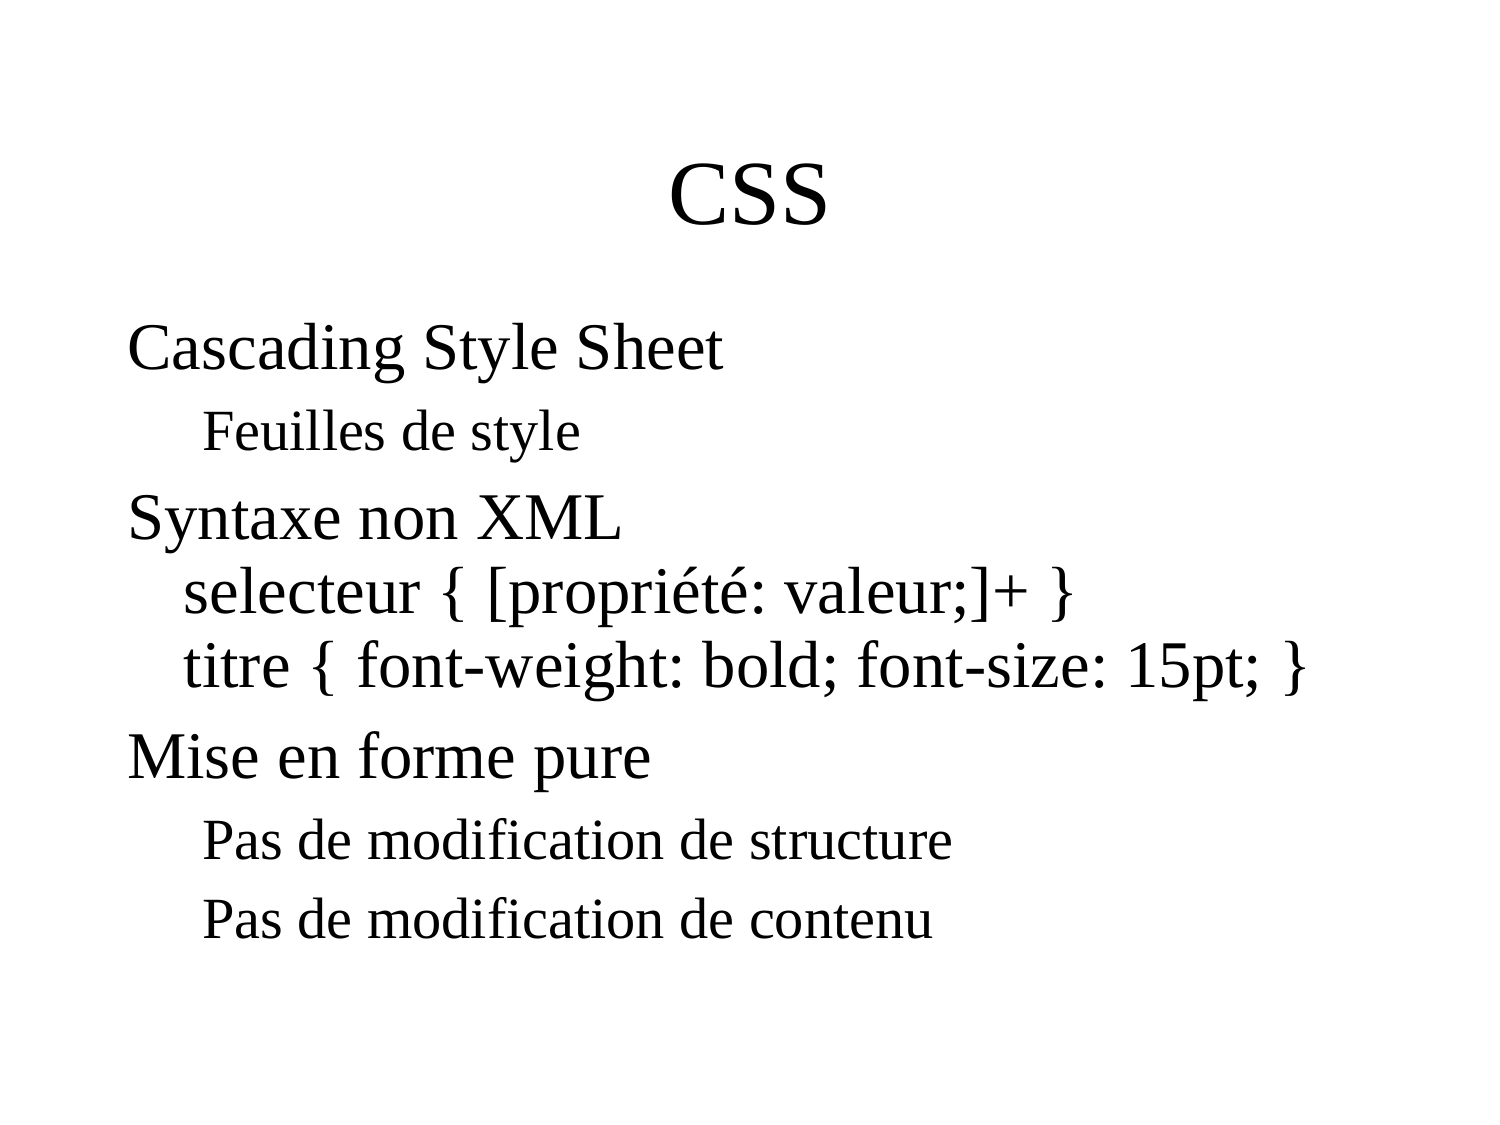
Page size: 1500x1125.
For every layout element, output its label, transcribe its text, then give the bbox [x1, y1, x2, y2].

title CSS [112, 99, 1388, 288]
list Cascading Style Sheet Feuilles de style Syntaxe non XML selecteur { [propriété: valeur;]+ } titre { font-weight: bold; font-size: 15pt; } Mise en forme pure Pas de modification de structure Pas de modification de contenu [112, 302, 1388, 1011]
